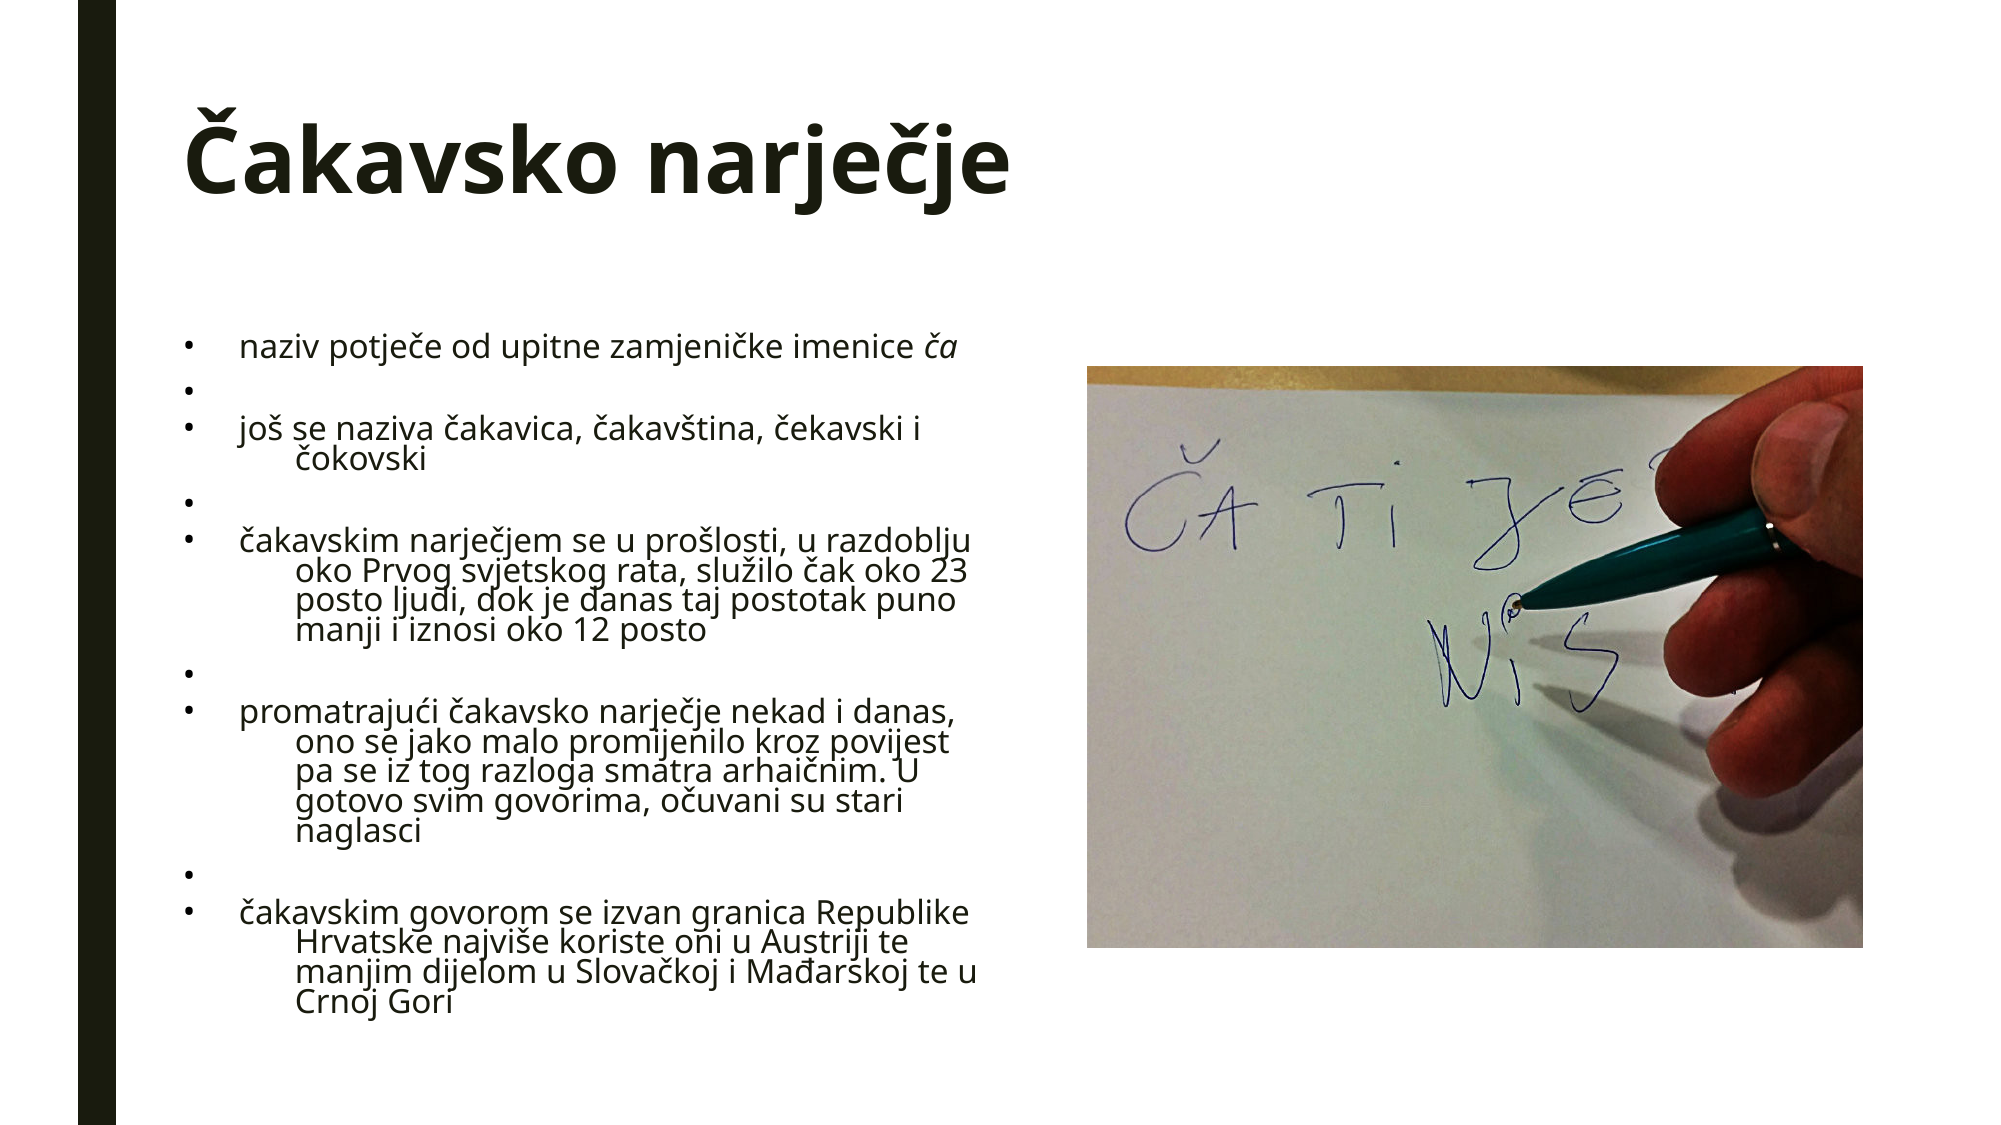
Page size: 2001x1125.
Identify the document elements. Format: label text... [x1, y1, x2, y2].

text_box [78, 0, 116, 1125]
text_box naziv potječe od upitne zamjeničke imenice ča još se naziva čakavica, čakavština, čekavski i čokovski čakavskim narječjem se u prošlosti, u razdoblju oko Prvog svjetskog rata, služilo čak oko 23 posto ljudi, dok je danas taj postotak puno manji i iznosi oko 12 posto promatrajući čakavsko narječje nekad i danas, ono se jako malo promijenilo kroz povijest pa se iz tog razloga smatra arhaičnim. U gotovo svim govorima, očuvani su stari naglasci čakavskim govorom se izvan granica Republike Hrvatske najviše koriste oni u Austriji te manjim dijelom u Slovačkoj i Mađarskoj te u Crnoj Gori [168, 327, 1000, 1034]
picture [1087, 366, 1863, 948]
text_box Čakavsko narječje [168, 108, 1889, 352]
